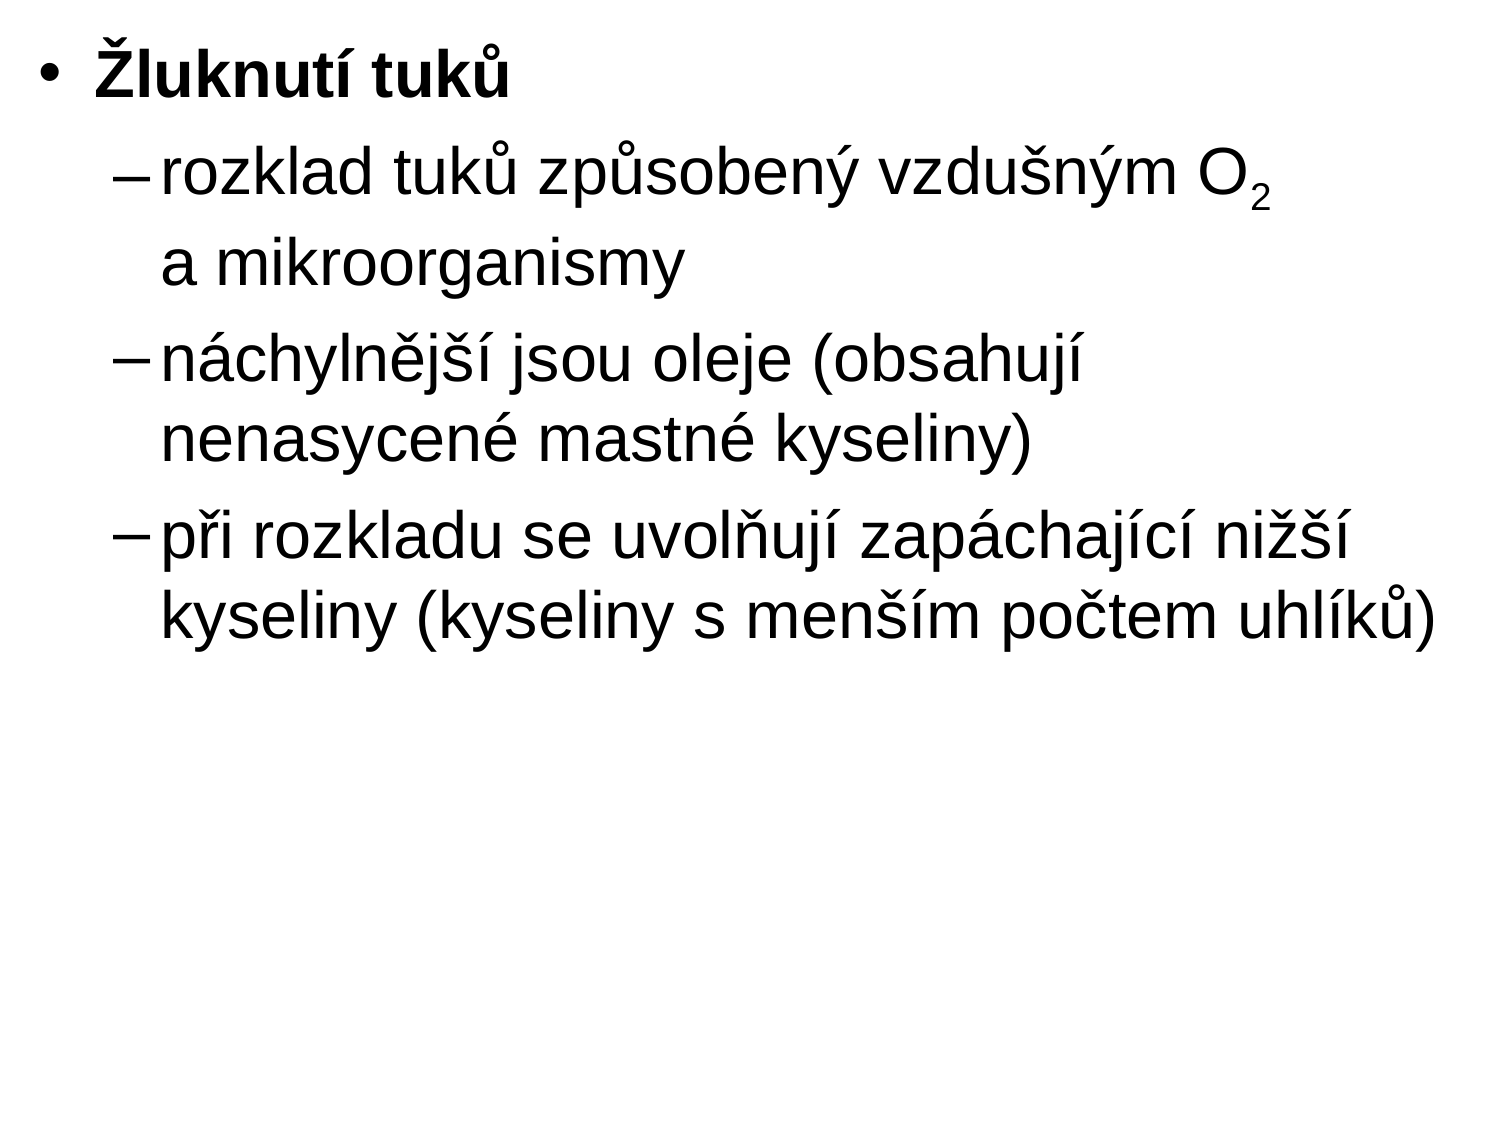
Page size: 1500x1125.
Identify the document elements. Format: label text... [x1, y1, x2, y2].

list Žluknutí tuků rozklad tuků způsobený vzdušným O2 a mikroorganismy náchylnější jsou oleje (obsahují nenasycené mastné kyseliny) při rozkladu se uvolňují zapáchající nižší kyseliny (kyseliny s menším počtem uhlíků) [23, 23, 1465, 997]
